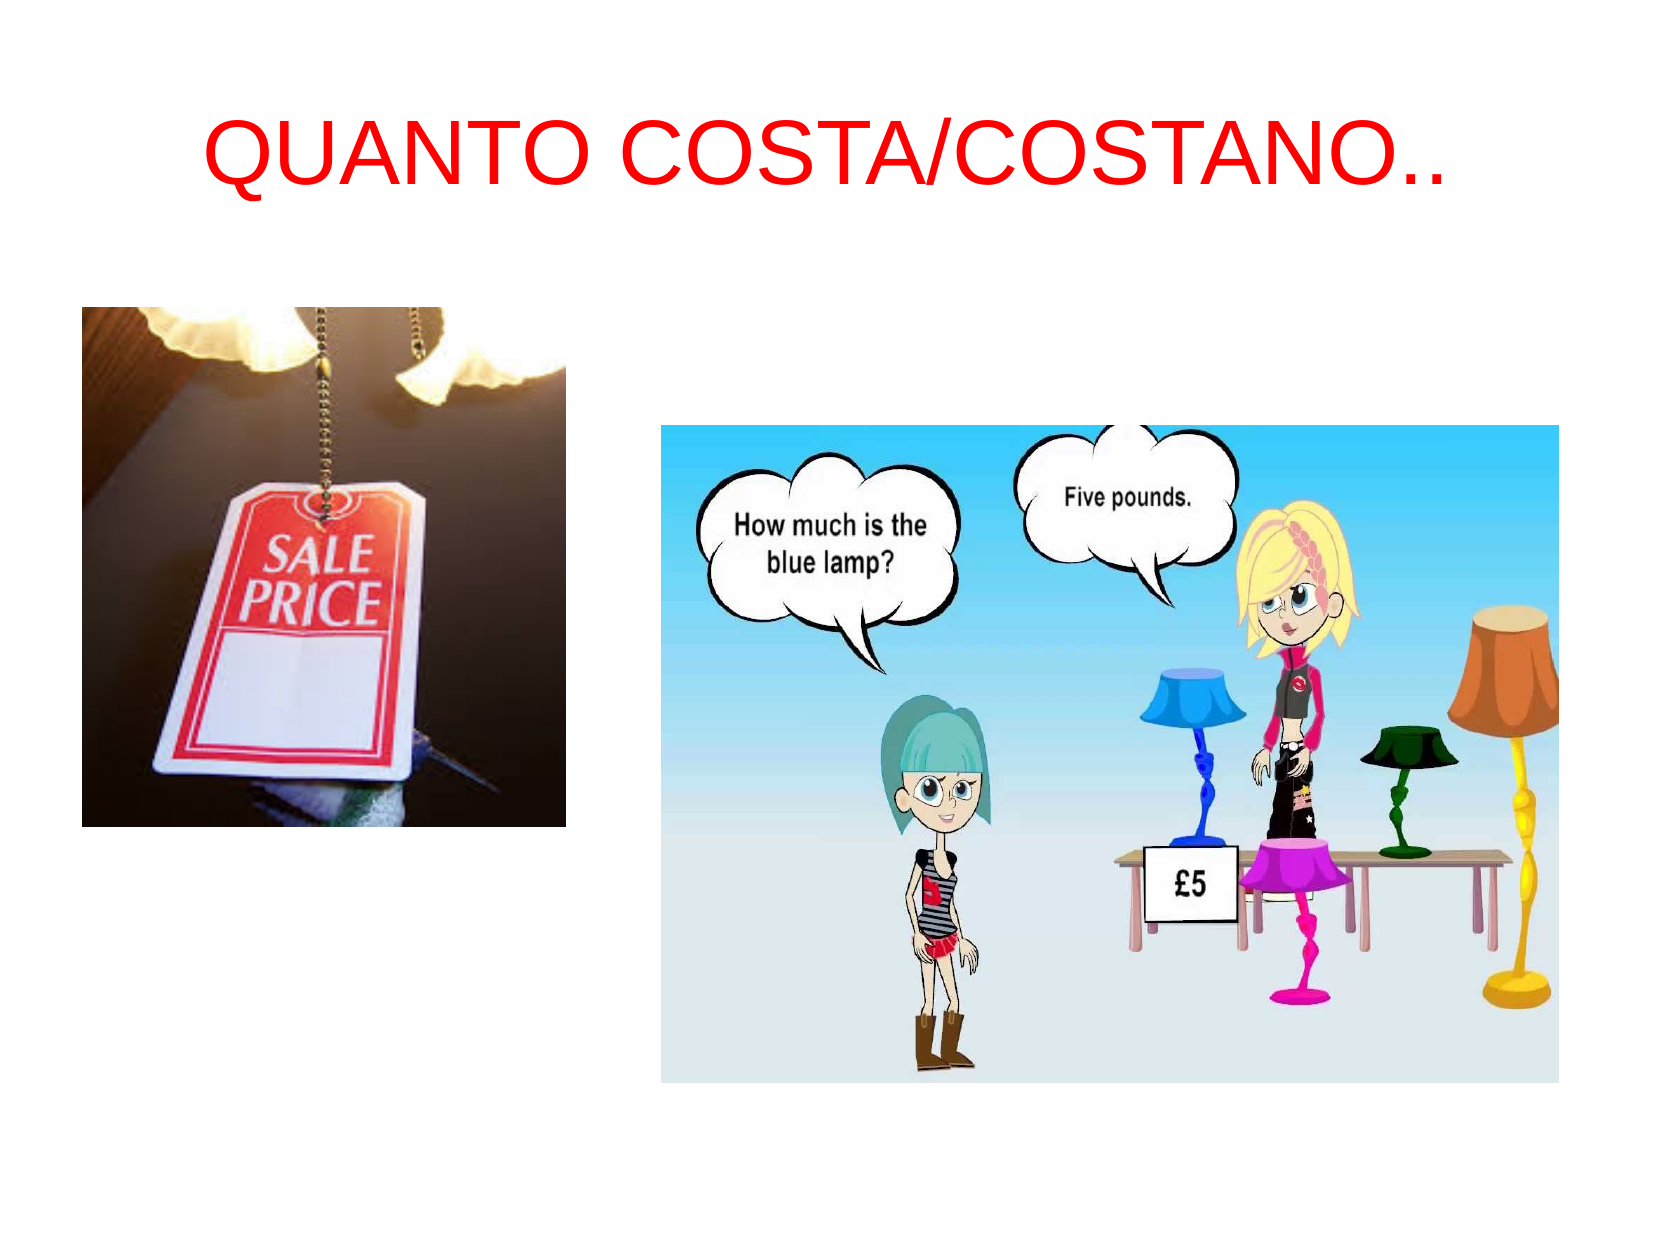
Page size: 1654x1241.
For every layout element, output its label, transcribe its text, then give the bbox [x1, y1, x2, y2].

picture [661, 425, 1559, 1083]
title QUANTO COSTA/COSTANO.. [82, 49, 1571, 257]
picture [82, 307, 566, 827]
